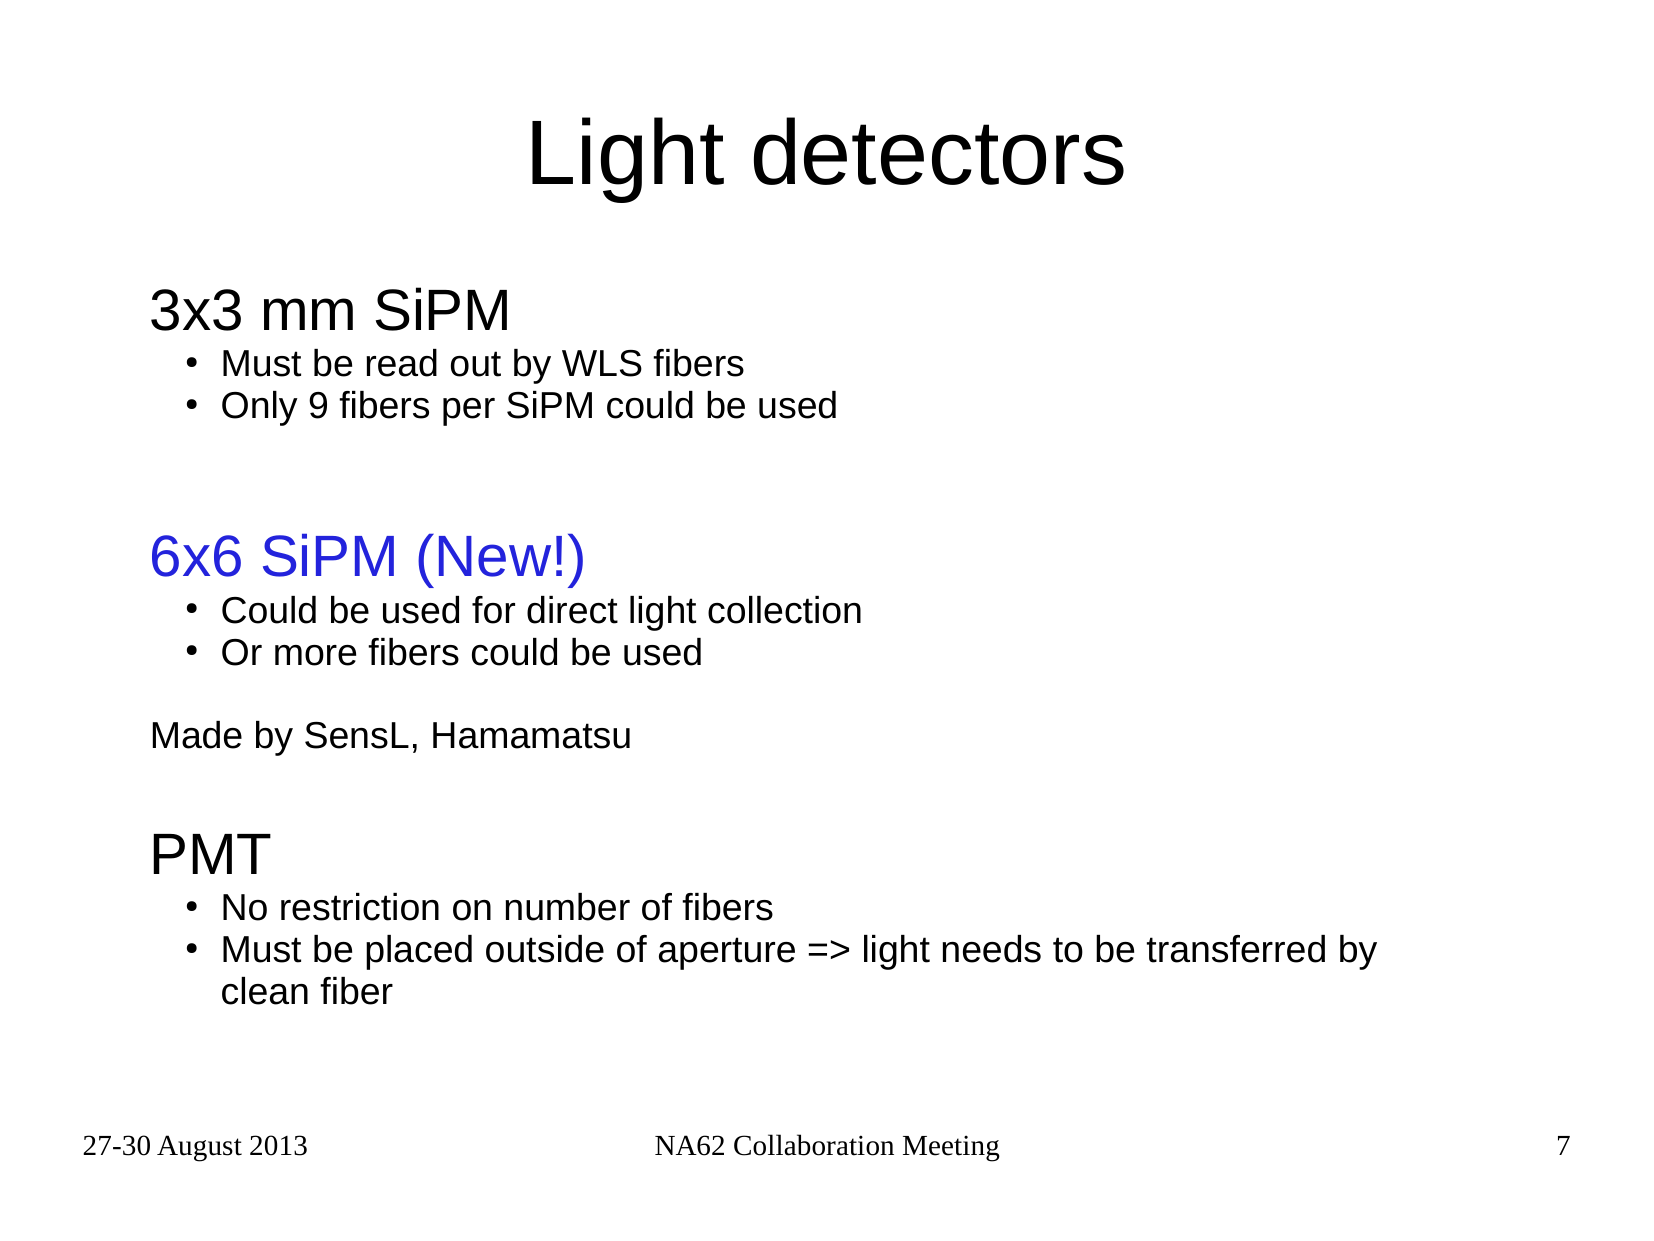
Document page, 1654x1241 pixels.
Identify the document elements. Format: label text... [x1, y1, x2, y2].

text_box 3x3 mm SiPM Must be read out by WLS fibers Only 9 fibers per SiPM could be used [135, 270, 1441, 476]
title Light detectors [82, 49, 1571, 257]
text_box 6x6 SiPM (New!) Could be used for direct light collection Or more fibers could be used Made by SensL, Hamamatsu [135, 516, 1441, 765]
text_box PMT No restriction on number of fibers Must be placed outside of aperture => light needs to be transferred by clean fiber [135, 814, 1441, 1021]
